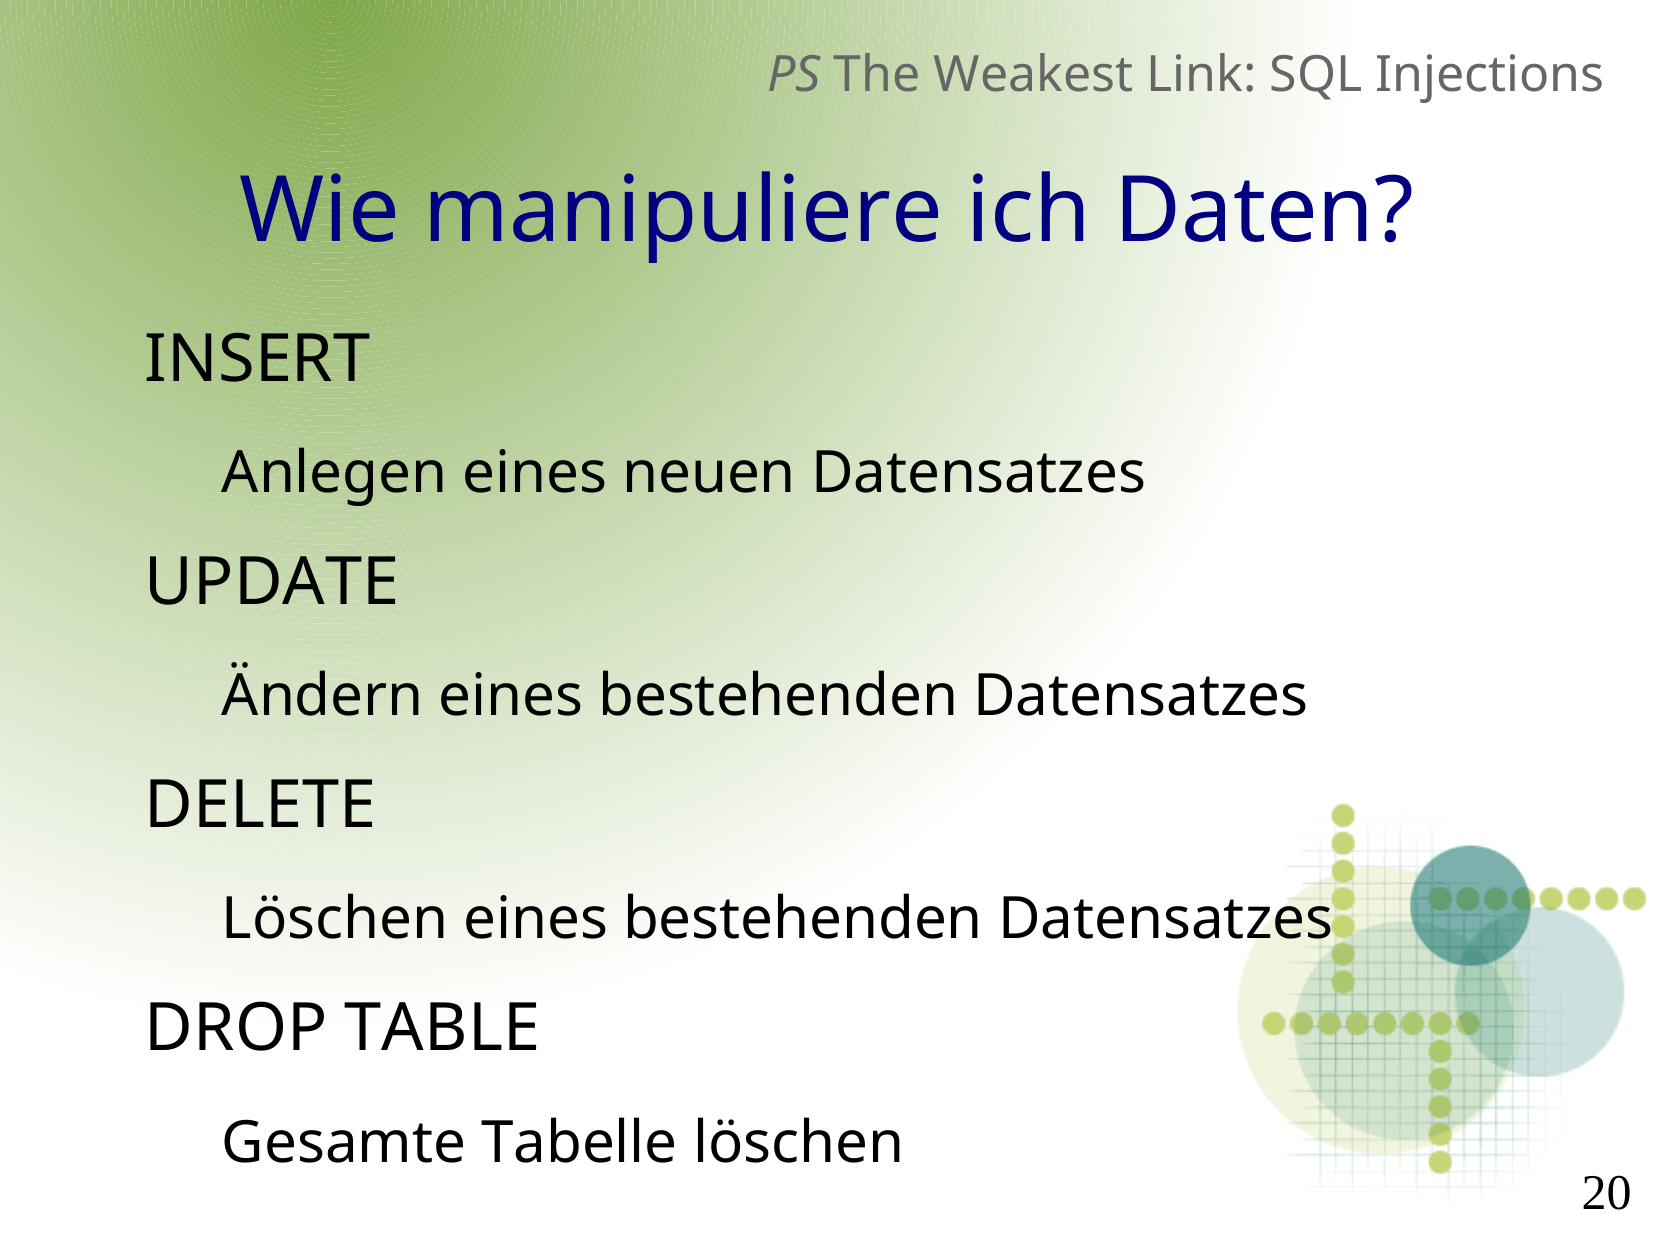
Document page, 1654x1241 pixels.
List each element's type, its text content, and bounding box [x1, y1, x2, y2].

title Wie manipuliere ich Daten? [121, 102, 1534, 311]
list INSERT Anlegen eines neuen Datensatzes UPDATE Ändern eines bestehenden Datensatzes DELETE Löschen eines bestehenden Datensatzes DROP TABLE Gesamte Tabelle löschen [127, 310, 1540, 1101]
picture [1224, 792, 1654, 1211]
